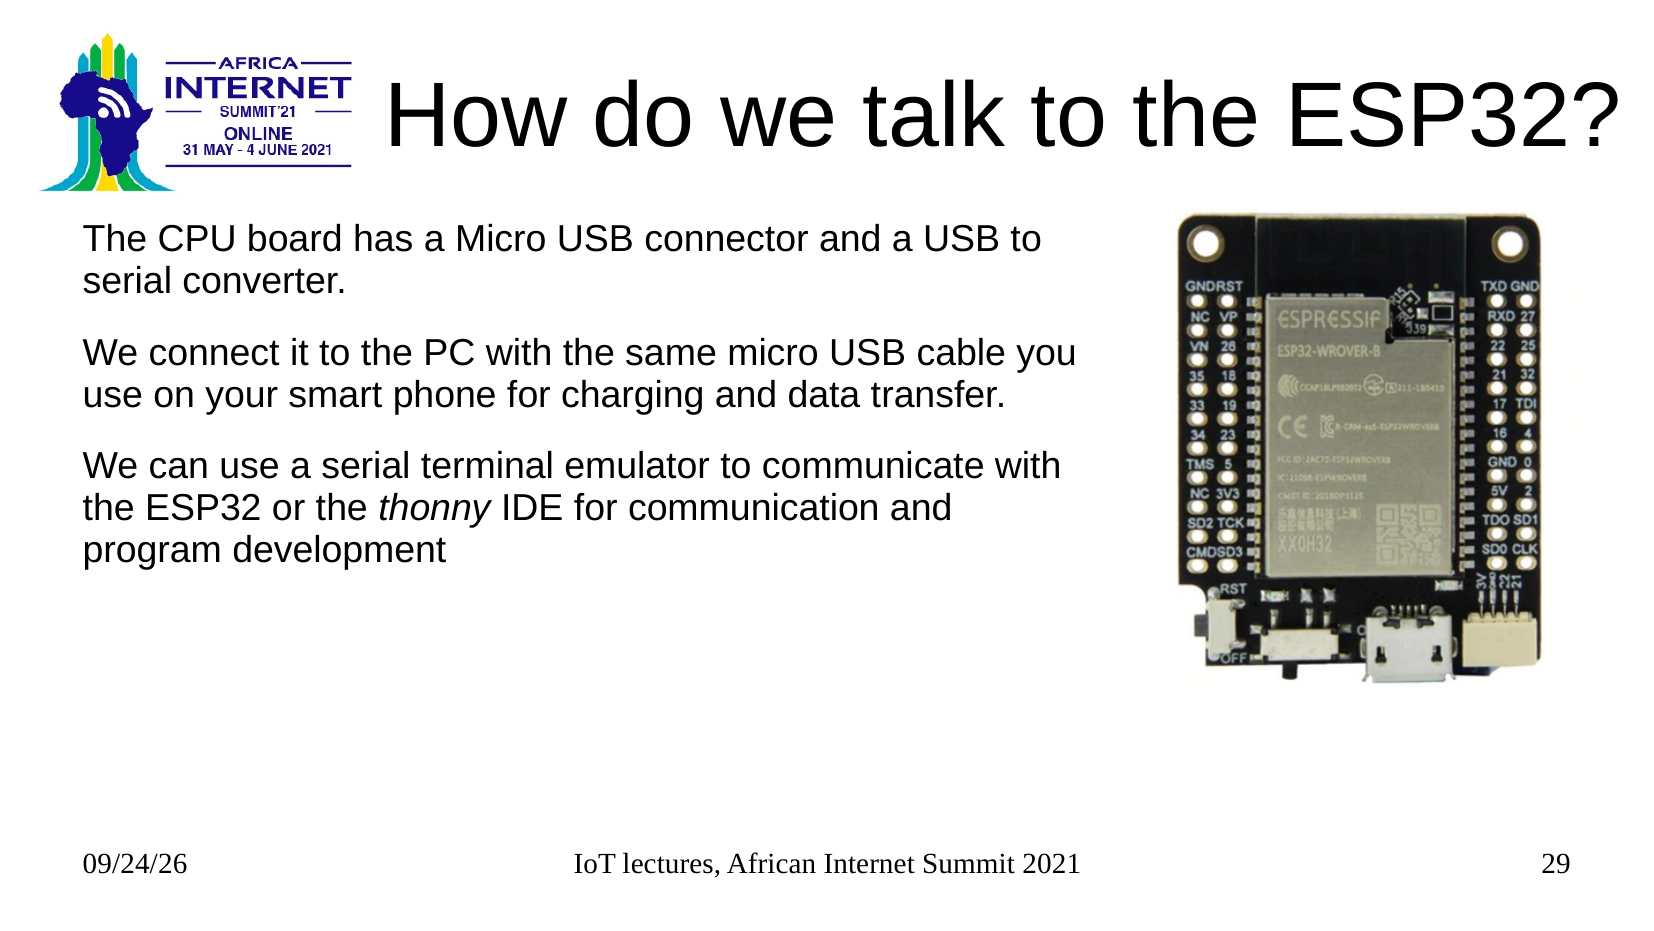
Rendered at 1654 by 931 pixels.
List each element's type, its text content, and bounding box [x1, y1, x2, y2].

list The CPU board has a Micro USB connector and a USB to serial converter. We connect it to the PC with the same micro USB cable you use on your smart phone for charging and data transfer. We can use a serial terminal emulator to communicate with the ESP32 or the thonny IDE for communication and program development [82, 217, 1093, 758]
picture [9, 11, 384, 207]
picture [1112, 192, 1595, 695]
title How do we talk to the ESP32? [354, 12, 1654, 218]
